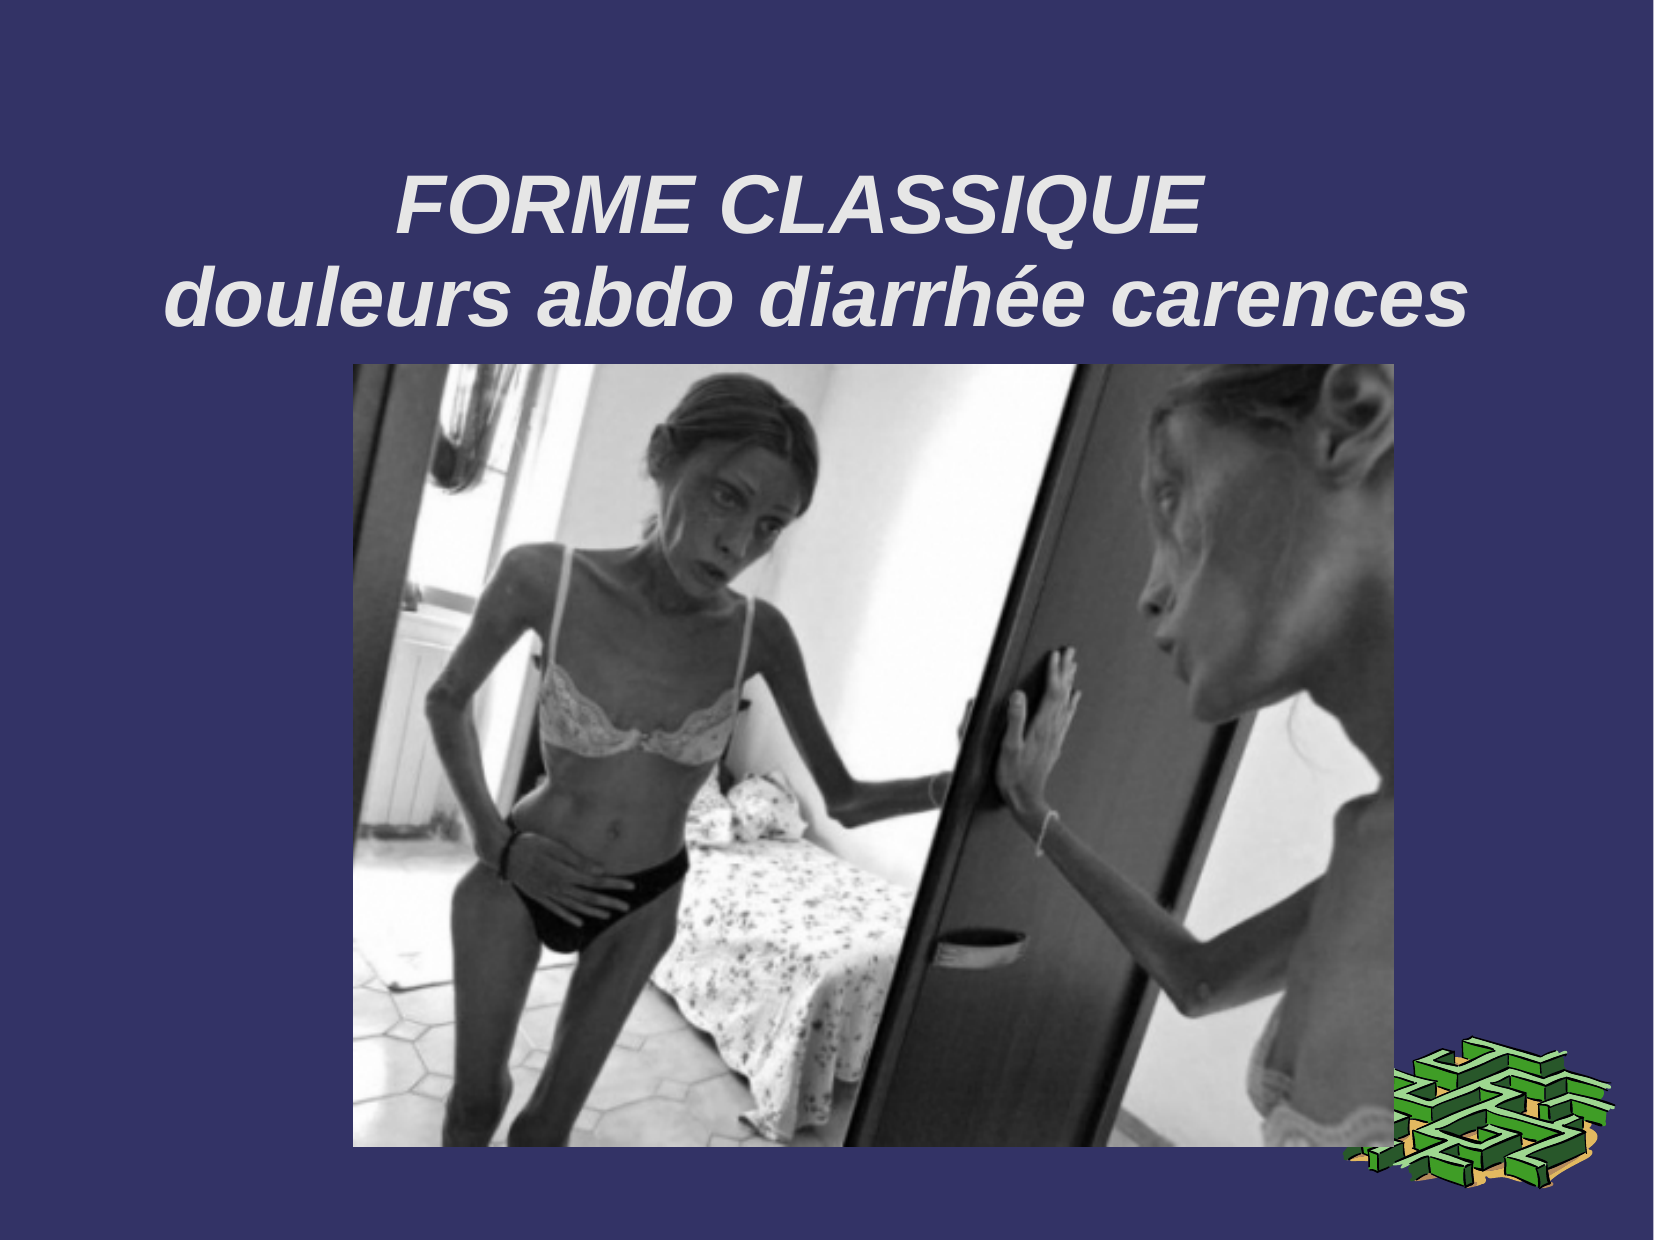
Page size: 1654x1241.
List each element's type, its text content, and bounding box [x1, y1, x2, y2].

picture [353, 364, 1394, 1147]
title FORME CLASSIQUE douleurs abdo diarrhée carences [93, 88, 1506, 414]
